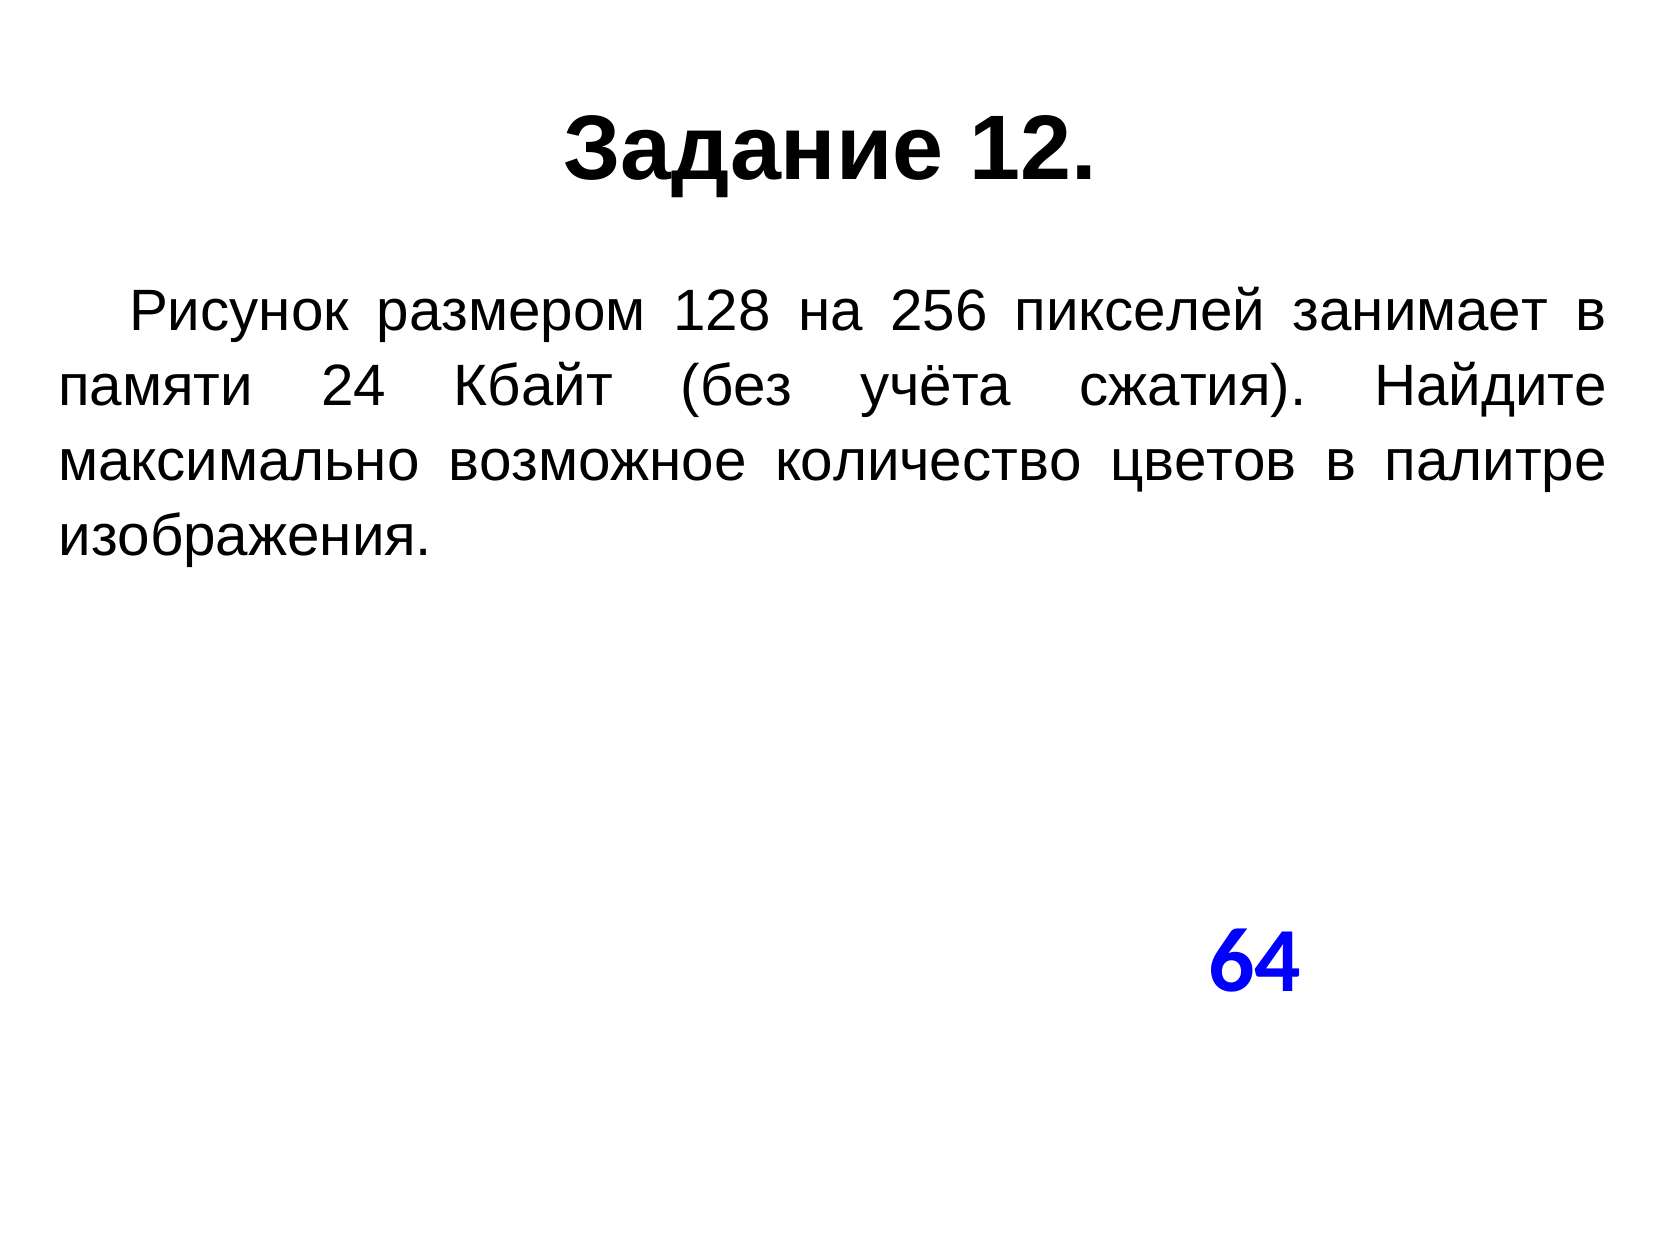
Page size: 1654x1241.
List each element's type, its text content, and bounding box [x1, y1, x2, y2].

text_box 64 [1151, 915, 1359, 1022]
list Рисунок размером 128 на 256 пикселей занимает в памяти 24 Кбайт (без учёта сжатия). Найдите максимально возможное количество цветов в палитре изображения. [58, 268, 1609, 513]
title Задание 12. [82, 68, 1571, 268]
